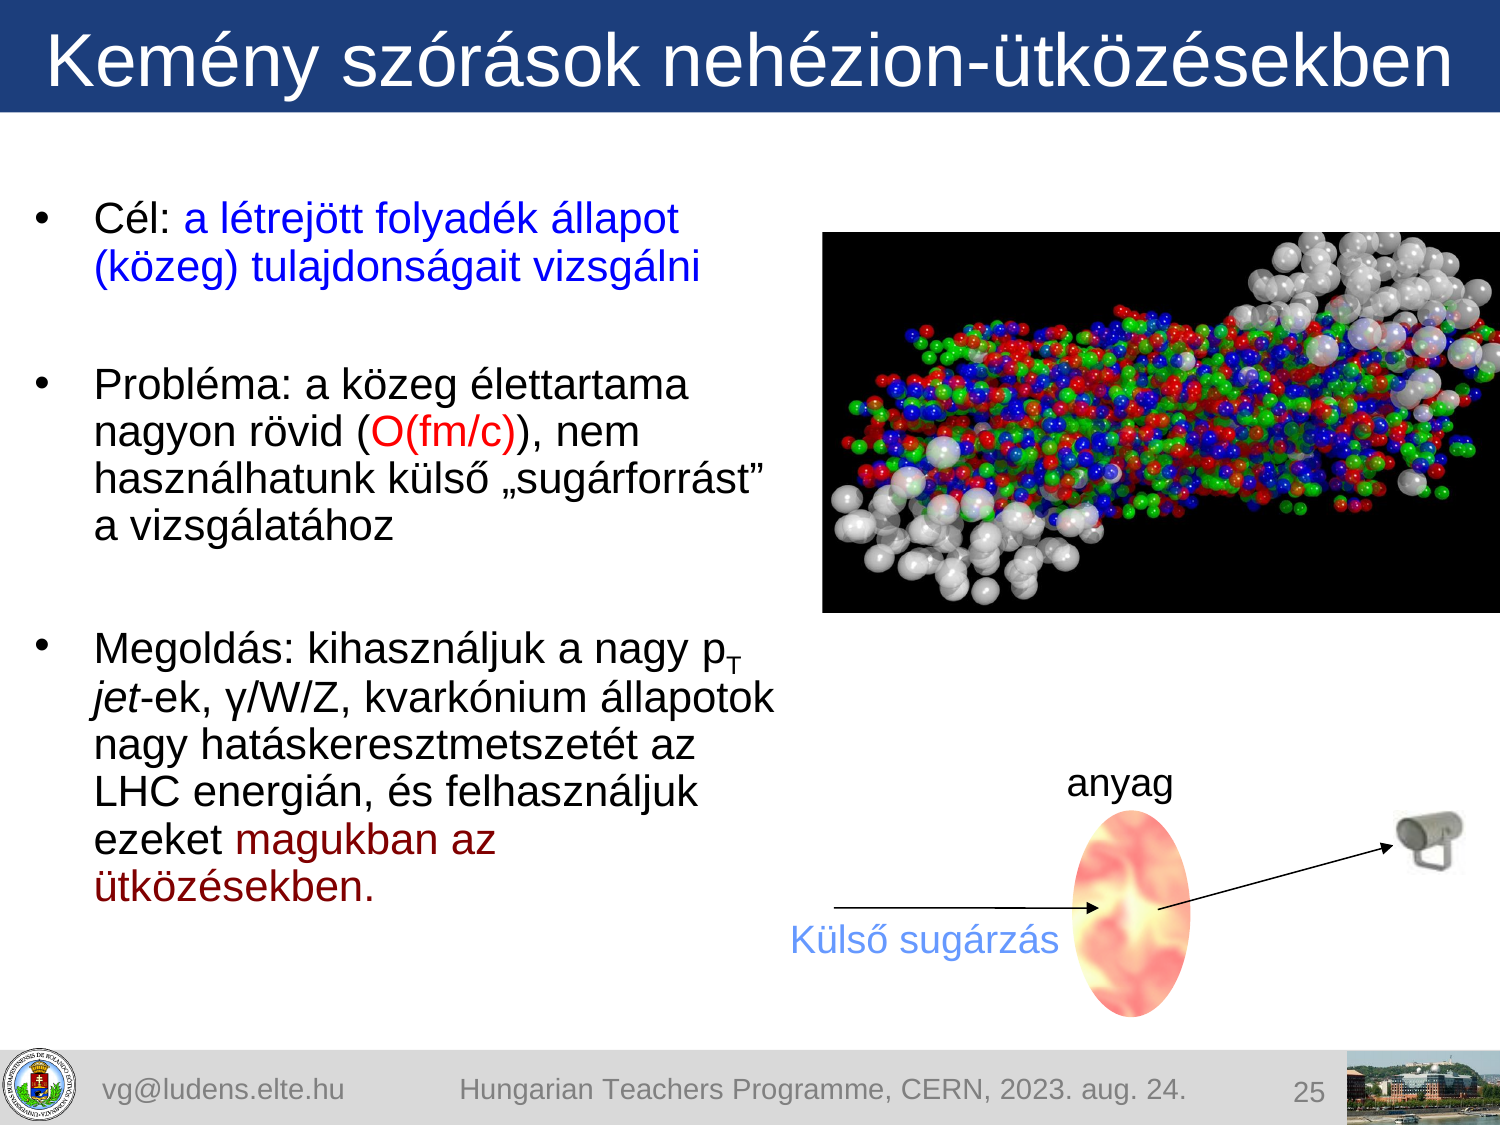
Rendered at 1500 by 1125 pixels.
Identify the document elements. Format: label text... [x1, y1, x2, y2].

text_box [1072, 812, 1191, 1018]
text_box anyag [1051, 750, 1219, 812]
picture [2, 1048, 76, 1121]
text_box Külső sugárzás [774, 906, 1073, 968]
picture [822, 232, 1500, 613]
list Cél: a létrejött folyadék állapot (közeg) tulajdonságait vizsgálni Probléma: a közeg élettartama nagyon rövid (O(fm/c)), nem használhatunk külső „sugárforrást” a vizsgálatához Megoldás: kihasználjuk a nagy pT jet-ek, γ/W/Z, kvarkónium állapotok nagy hatáskeresztmetszetét az LHC energián, és felhasználjuk ezeket magukban az ütközésekben. [18, 124, 800, 1050]
picture [1347, 1051, 1500, 1125]
title Kemény szórások nehézion-ütközésekben [0, 0, 1500, 113]
picture [1393, 810, 1466, 876]
